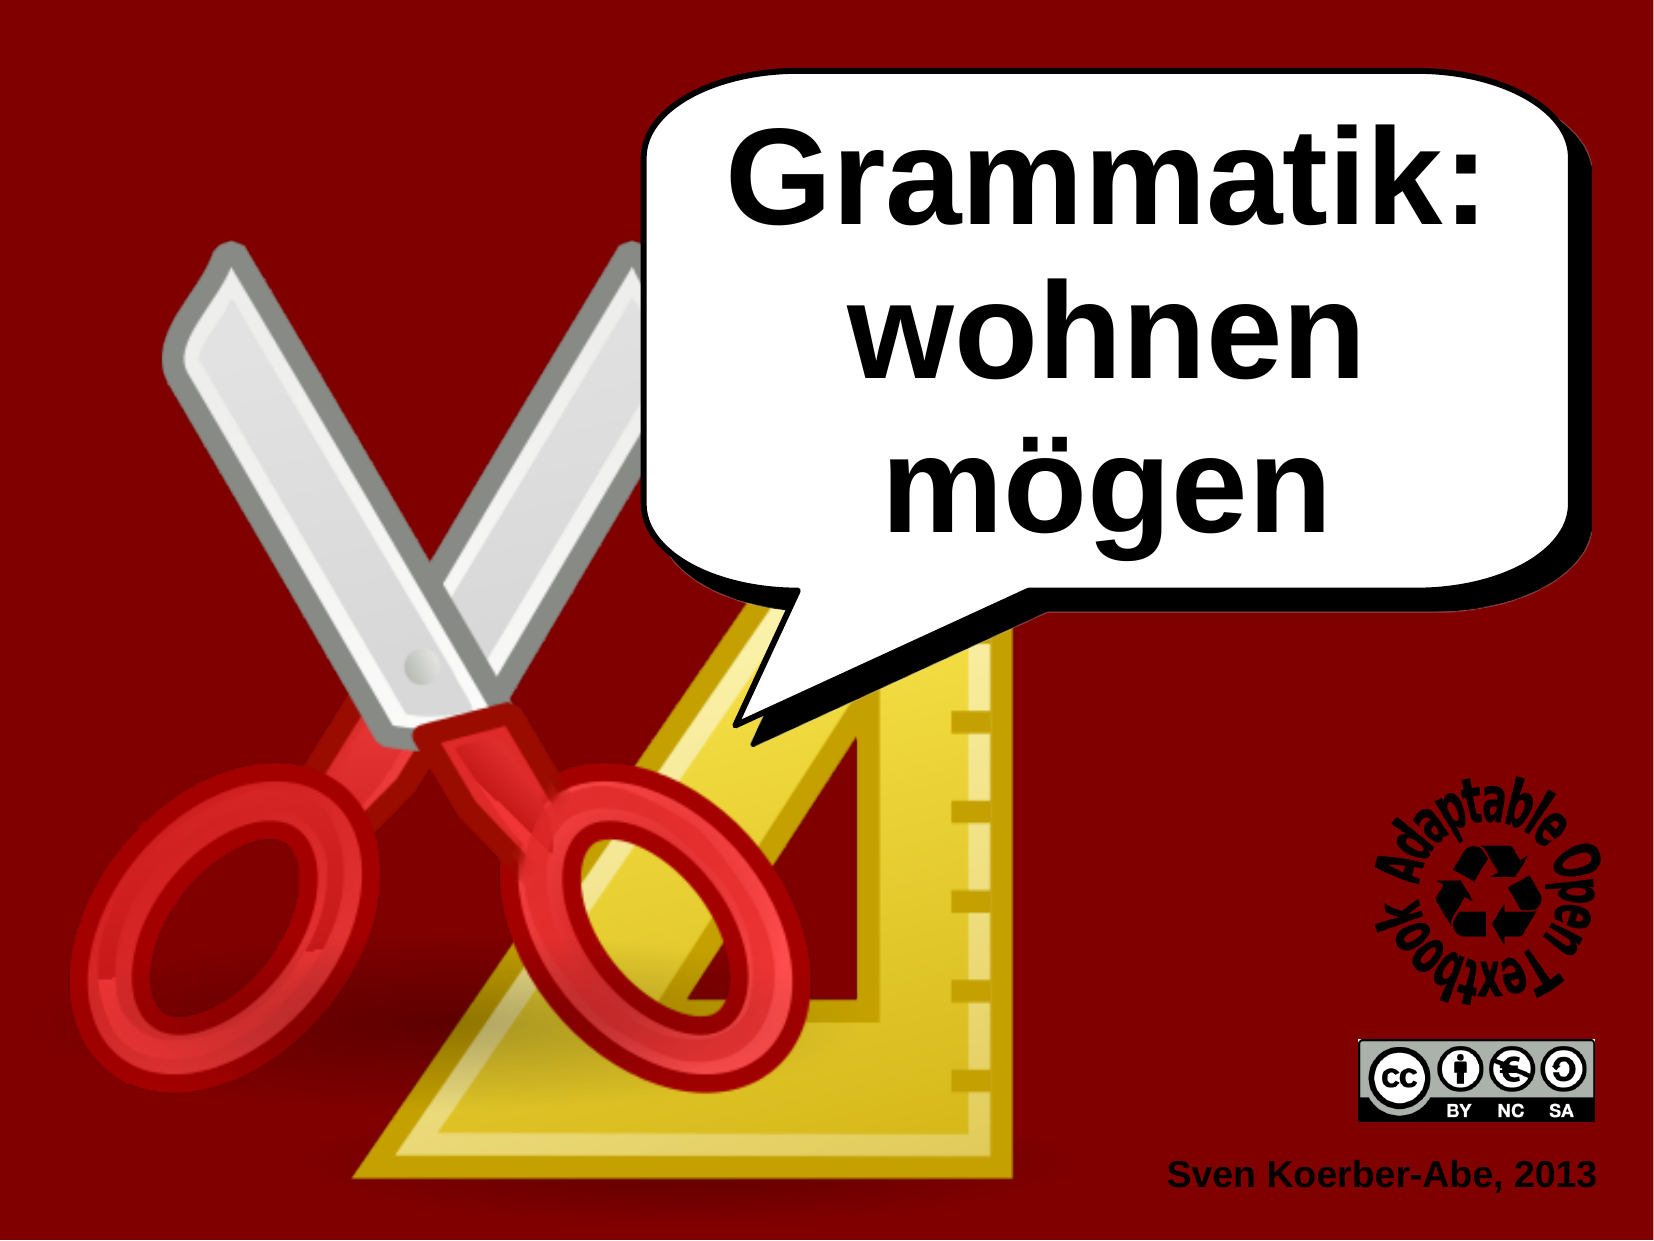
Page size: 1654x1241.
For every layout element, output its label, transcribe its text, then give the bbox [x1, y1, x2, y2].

picture [5, 171, 1081, 1241]
picture [1358, 1039, 1595, 1123]
picture [1370, 773, 1607, 1010]
text_box Grammatik: wohnen mögen [643, 70, 1571, 726]
text_box Sven Koerber-Abe, 2013 [1104, 1145, 1613, 1205]
